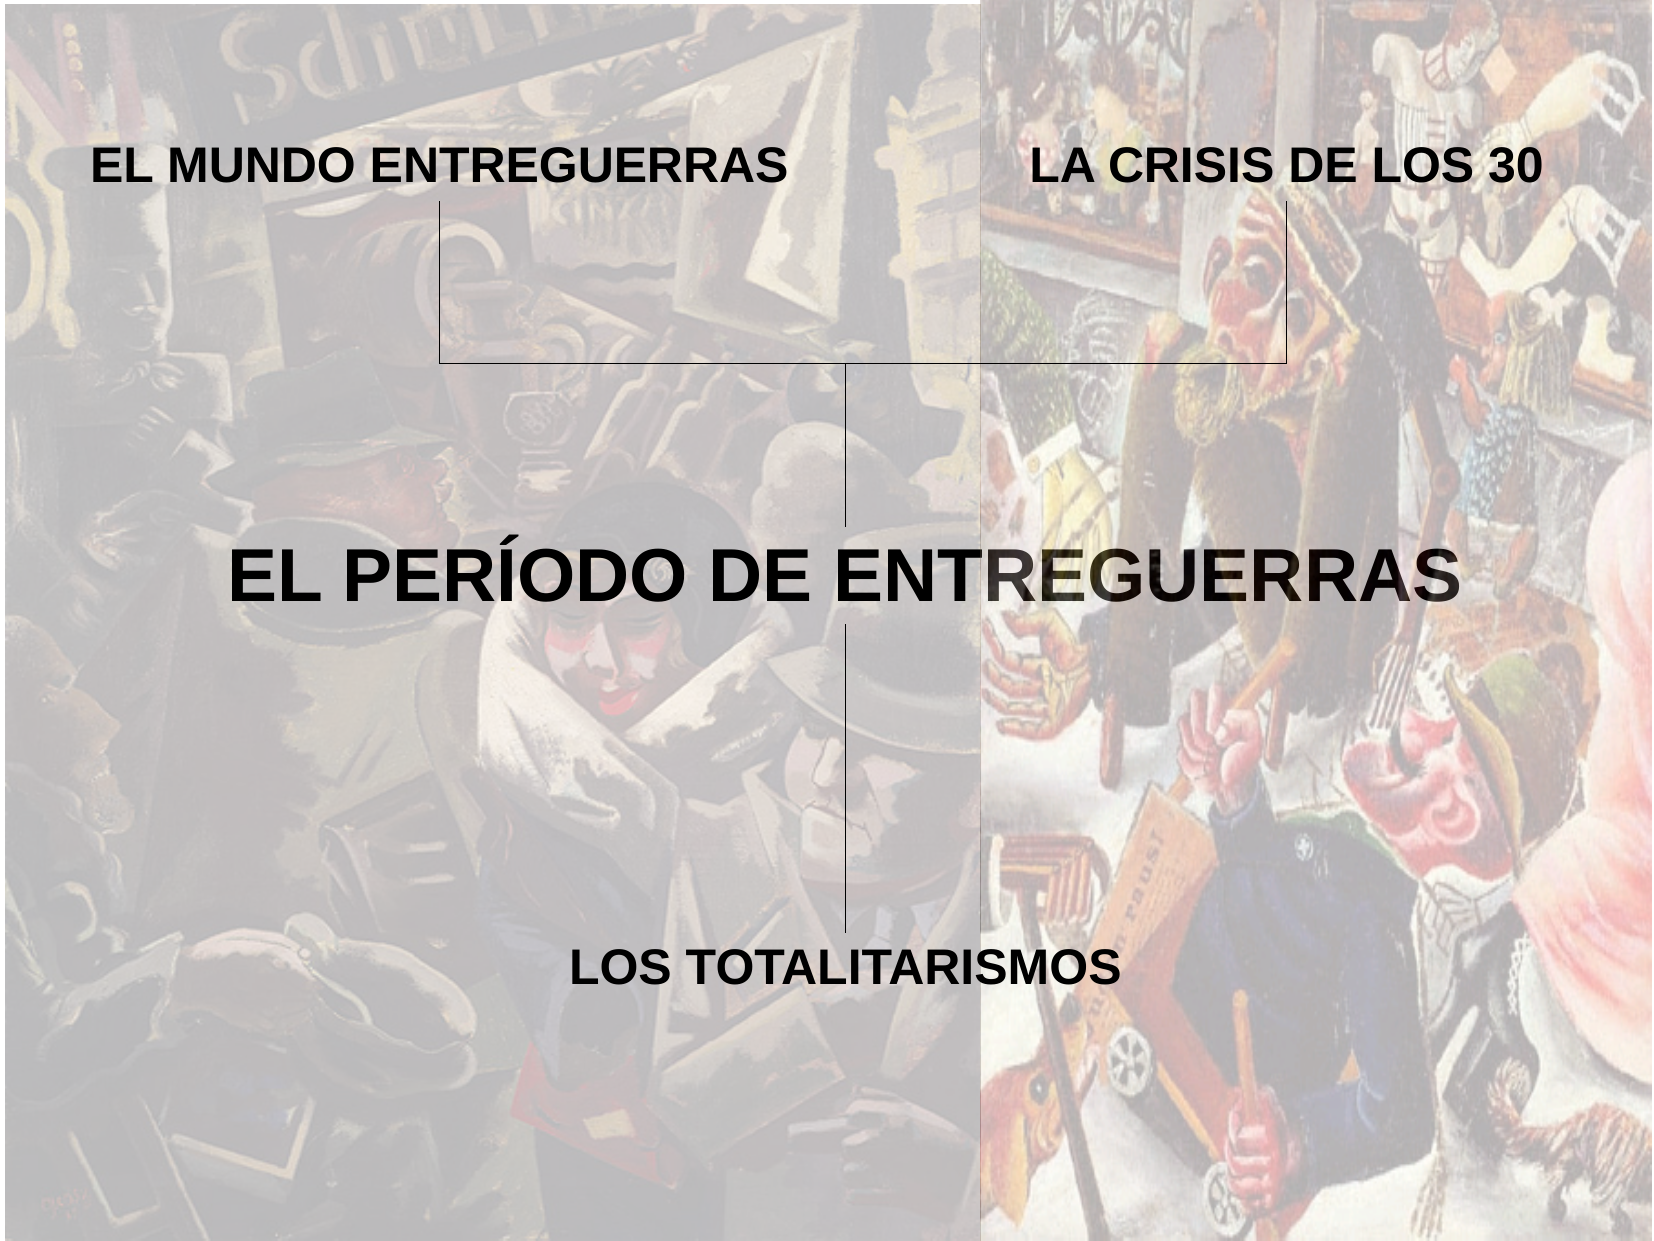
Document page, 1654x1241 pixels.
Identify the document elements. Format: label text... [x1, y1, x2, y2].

picture [5, 0, 1652, 1241]
text_box EL MUNDO ENTREGUERRAS [75, 129, 804, 202]
text_box EL PERÍODO DE ENTREGUERRAS [212, 526, 980, 625]
text_box LA CRISIS DE LOS 30 [1014, 129, 1560, 202]
text_box LOS TOTALITARISMOS [554, 932, 1137, 1004]
